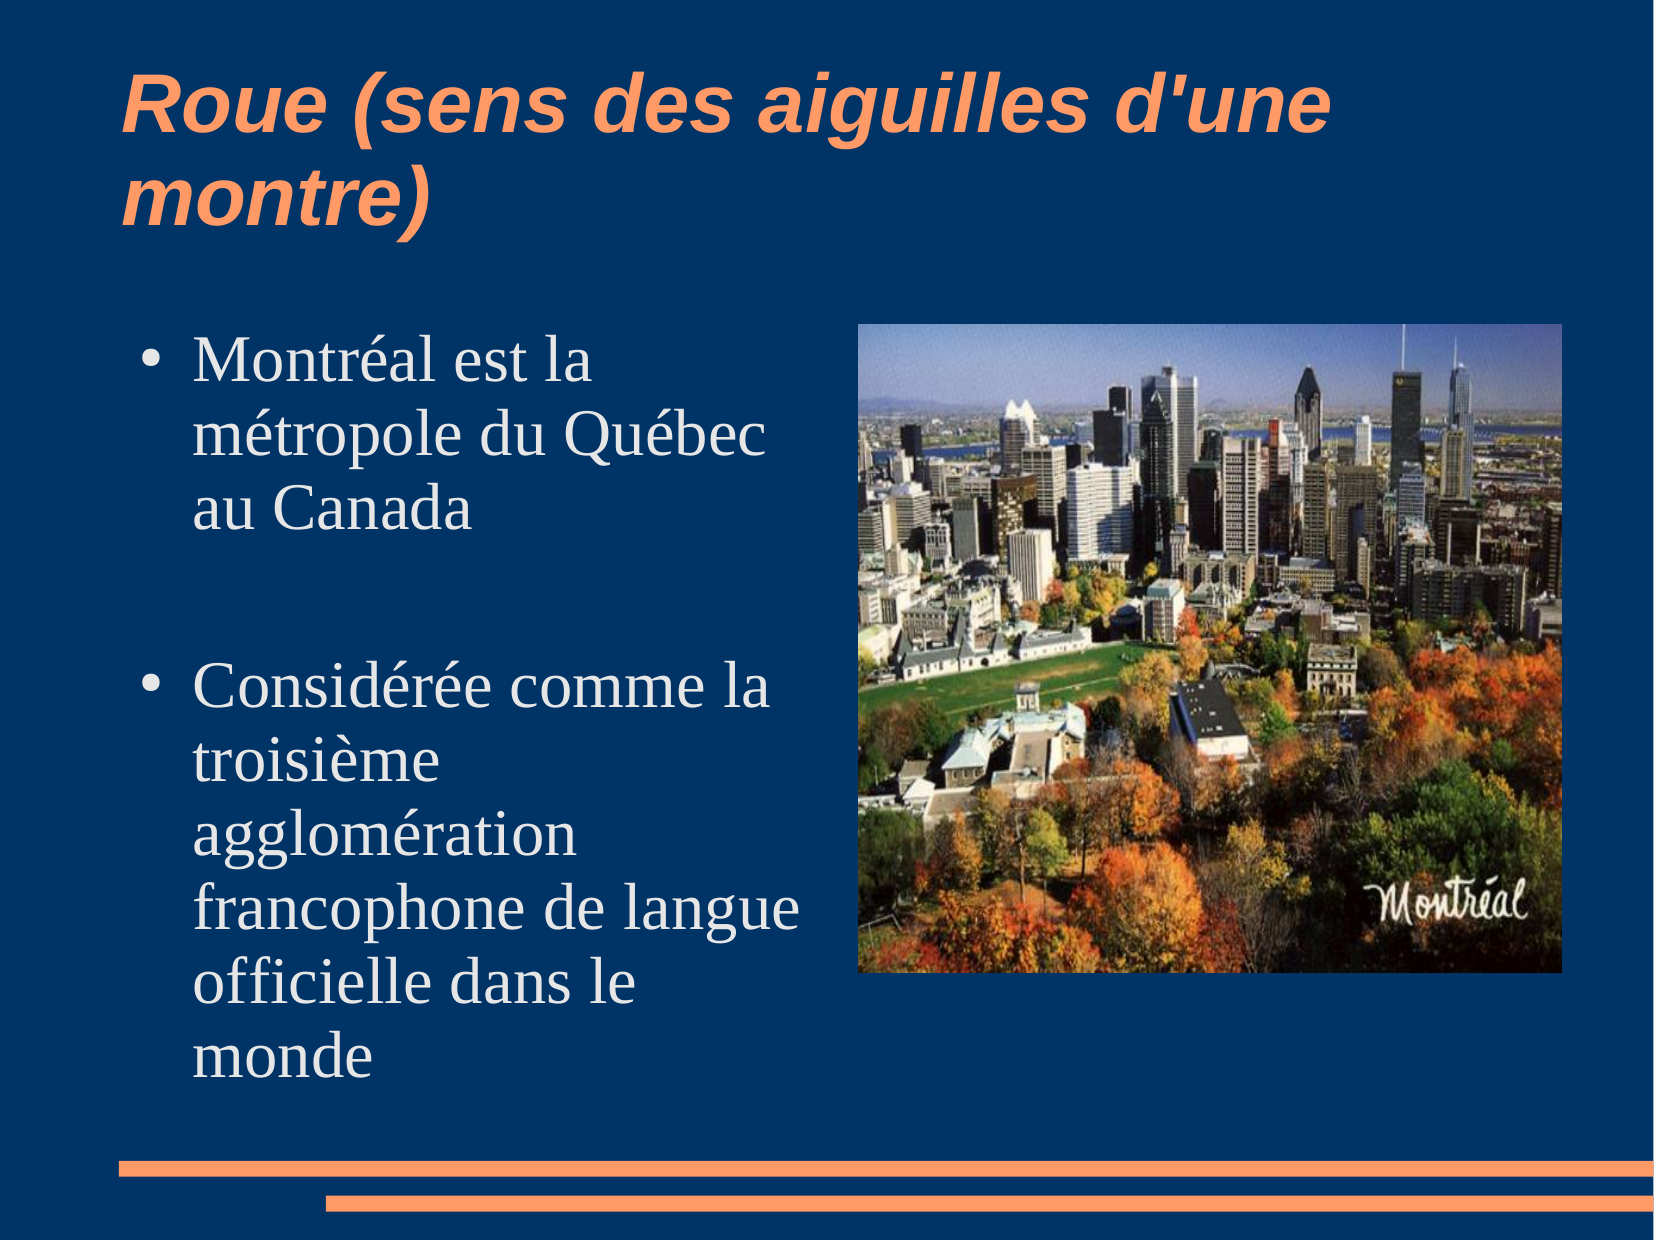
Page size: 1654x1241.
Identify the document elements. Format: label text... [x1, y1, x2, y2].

picture [858, 324, 1562, 973]
title Roue (sens des aiguilles d'une montre) [121, 53, 1534, 246]
list Montréal est la métropole du Québec au Canada Considérée comme la troisième agglomération francophone de langue officielle dans le monde [121, 322, 824, 1118]
